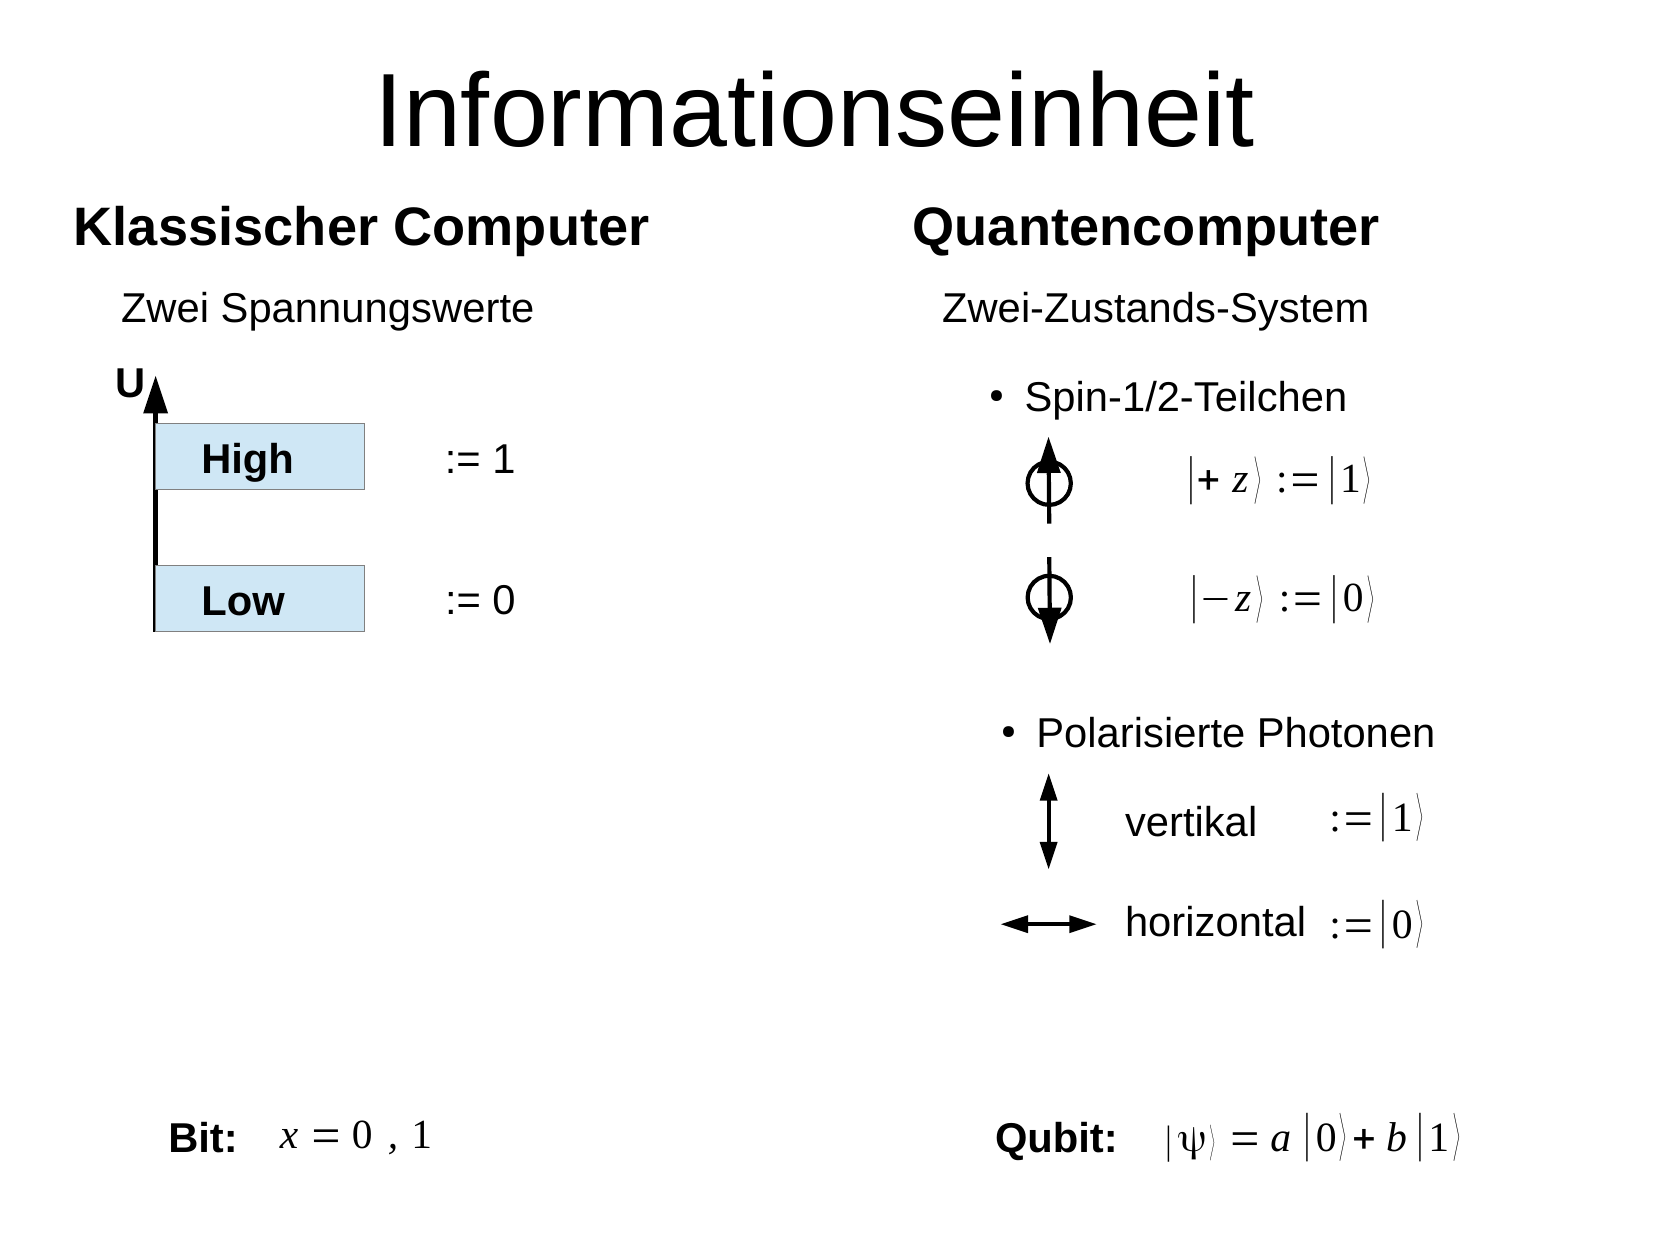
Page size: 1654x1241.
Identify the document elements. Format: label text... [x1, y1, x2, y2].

chart [1181, 572, 1384, 625]
text_box Polarisierte Photonen [986, 702, 1451, 765]
text_box High [186, 427, 337, 491]
text_box Zwei Spannungswerte [106, 277, 585, 340]
text_box vertikal [1110, 791, 1273, 853]
text_box := 0 [430, 569, 538, 632]
text_box Klassischer Computer [59, 188, 666, 266]
chart [1323, 897, 1434, 950]
chart [1179, 453, 1380, 506]
title Informationseinheit [70, 23, 1559, 198]
chart [1040, 620, 1045, 632]
text_box Spin-1/2-Teilchen [974, 366, 1363, 428]
text_box Quantencomputer [897, 188, 1396, 266]
chart [1156, 1111, 1470, 1164]
text_box Low [186, 570, 313, 633]
text_box [155, 423, 365, 490]
text_box horizontal [1110, 891, 1322, 954]
chart [1323, 791, 1433, 844]
chart [270, 1111, 438, 1158]
text_box Bit: [153, 1106, 253, 1170]
text_box Zwei-Zustands-System [927, 277, 1406, 340]
chart [1053, 449, 1058, 461]
text_box := 1 [430, 428, 538, 491]
text_box [155, 565, 365, 632]
text_box Qubit: [980, 1107, 1133, 1170]
text_box U [100, 352, 156, 415]
